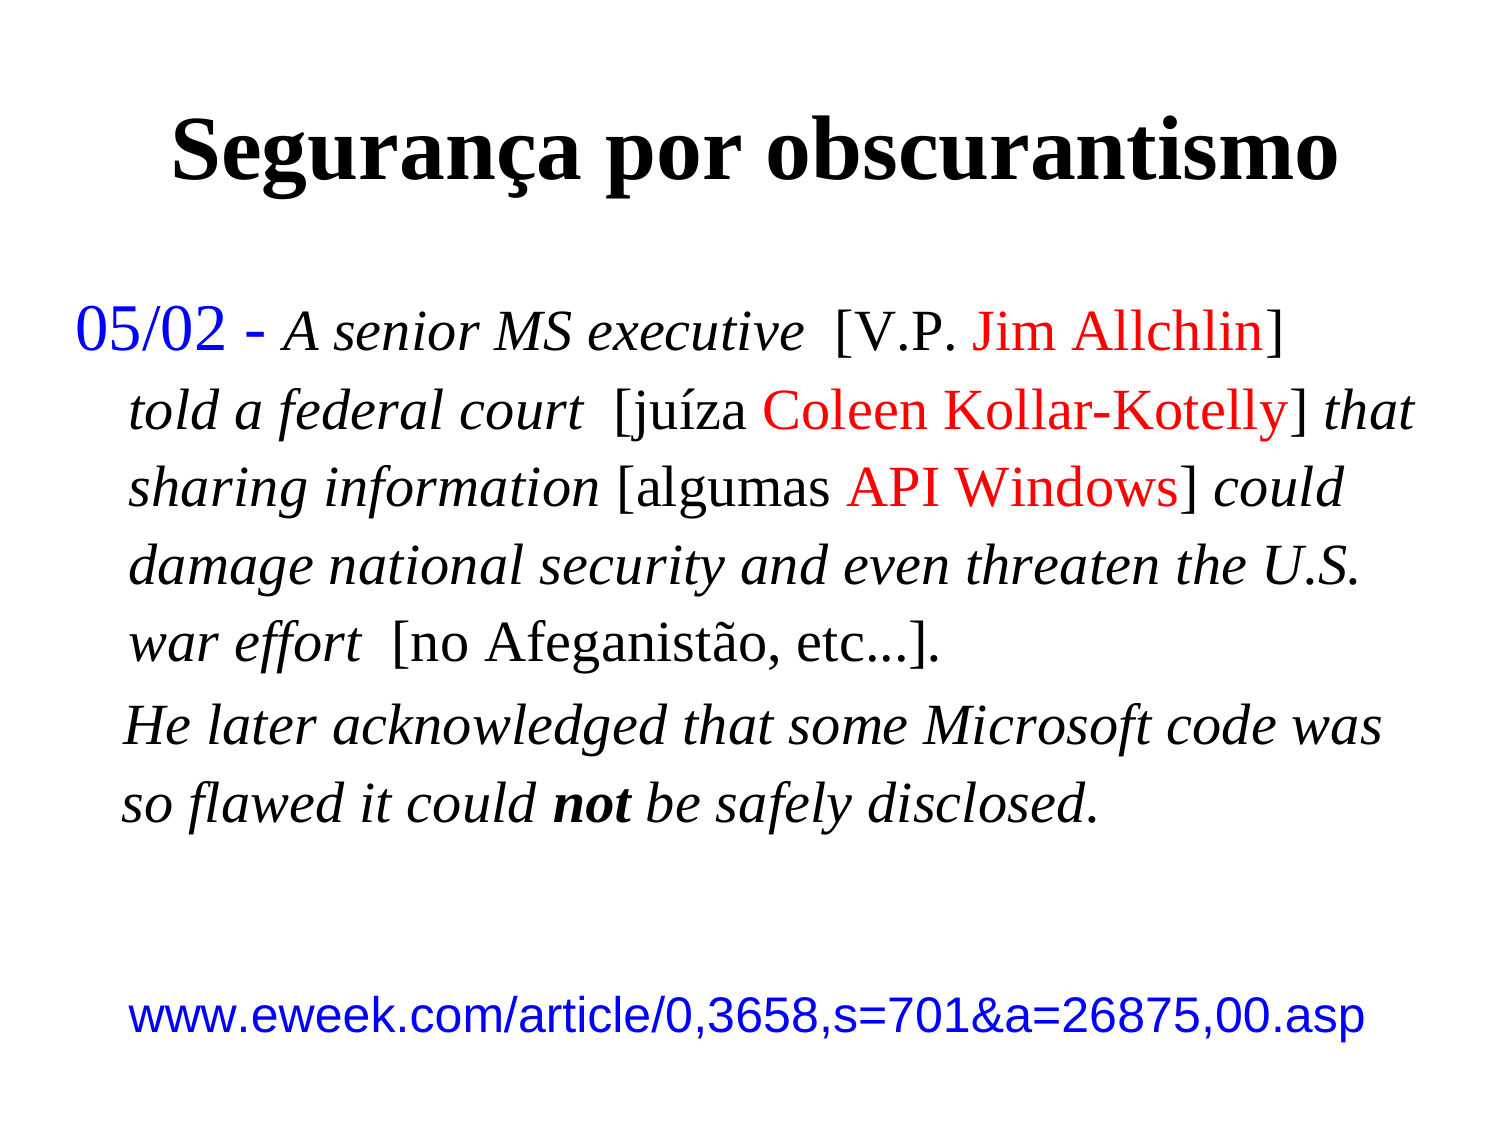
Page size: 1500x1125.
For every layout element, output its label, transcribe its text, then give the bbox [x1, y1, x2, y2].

text_box www.eweek.com/article/0,3658,s=701&a=26875,00.asp [128, 958, 1368, 1043]
text_box 05/02 - A senior MS executive [V.P. Jim Allchlin] told a federal court [juíza Coleen Kollar-Kotelly] that sharing information [algumas API Windows] could damage national security and even threaten the U.S. war effort [no Afeganistão, etc...]. He later acknowledged that some Microsoft code was so flawed it could not be safely disclosed. [66, 275, 1420, 1125]
title Segurança por obscurantismo [130, 54, 1406, 243]
